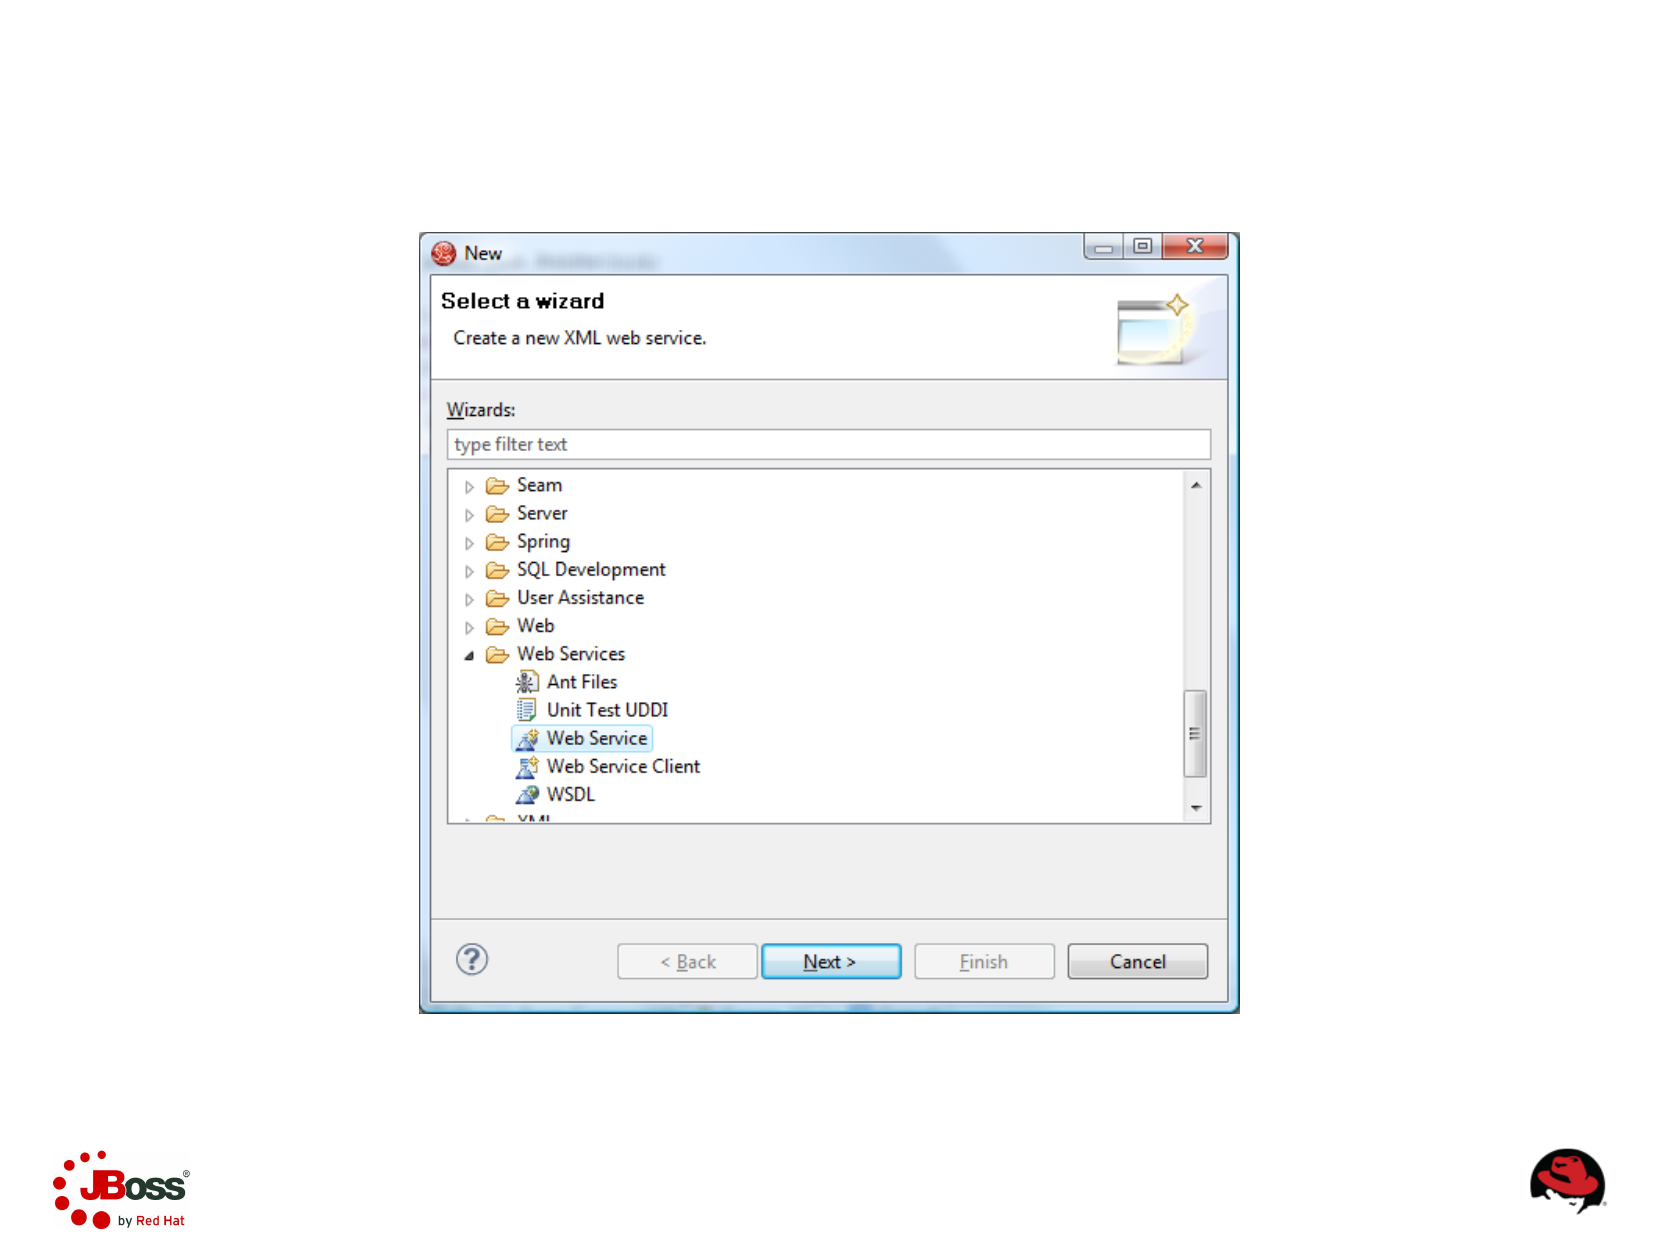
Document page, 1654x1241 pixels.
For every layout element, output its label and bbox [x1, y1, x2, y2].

picture [1529, 1146, 1613, 1224]
picture [419, 232, 1240, 1014]
picture [53, 1150, 190, 1229]
